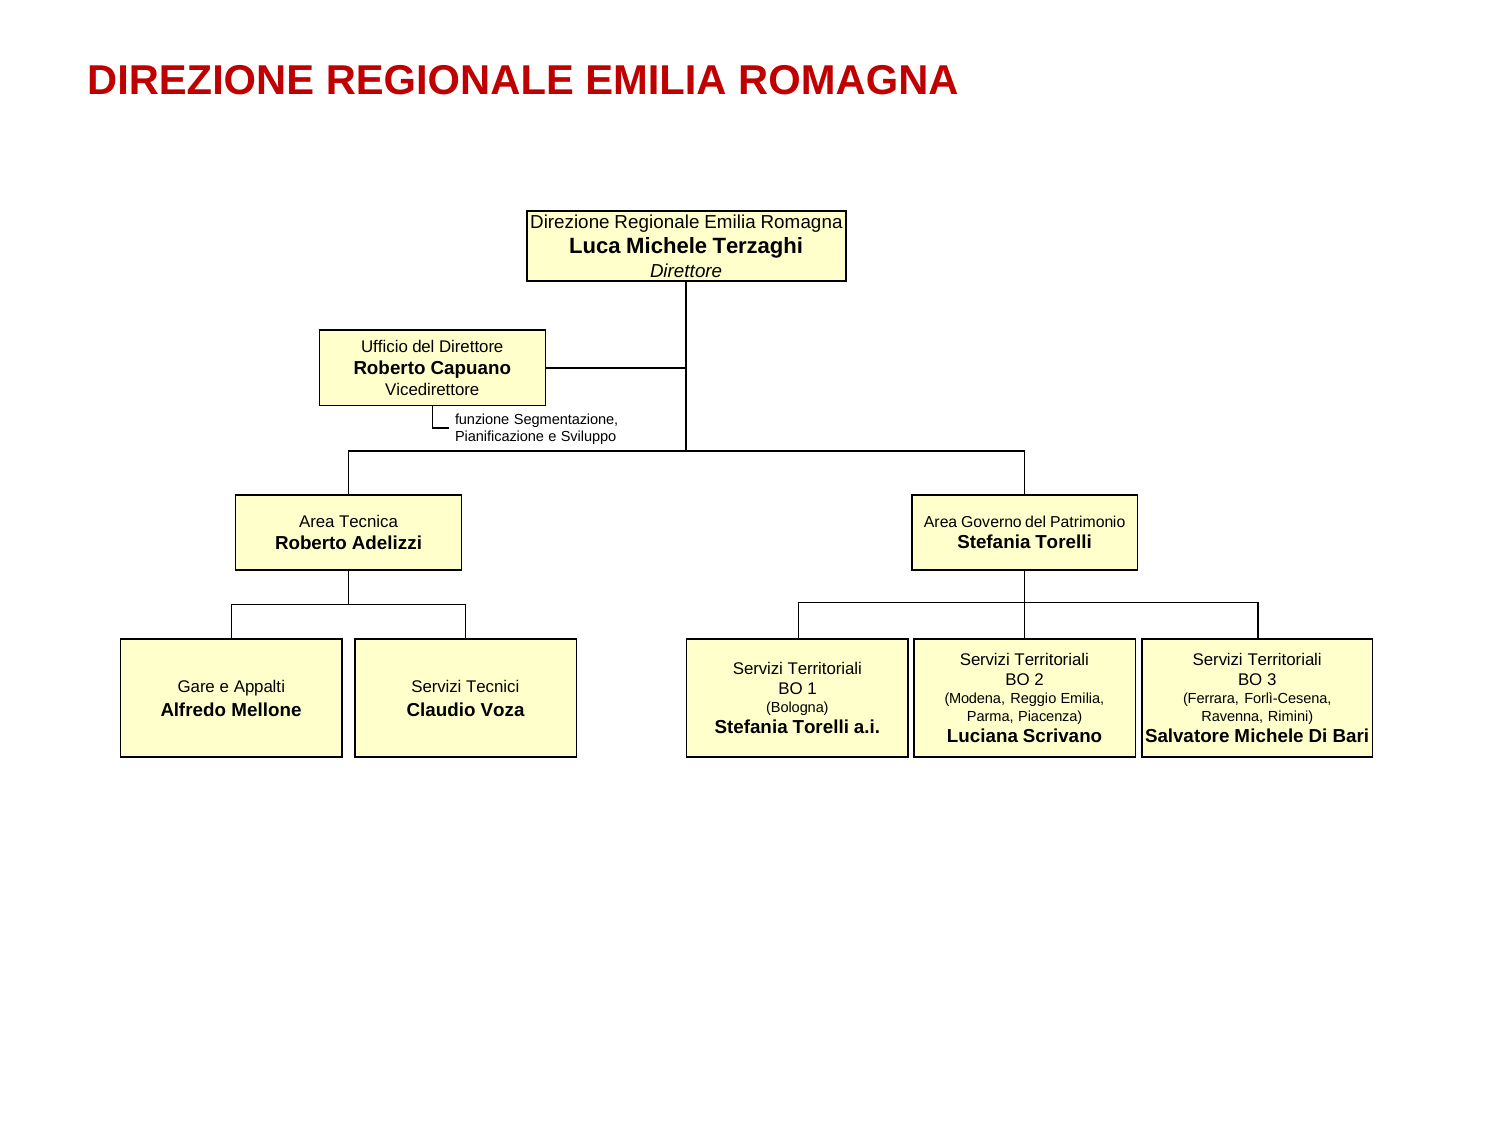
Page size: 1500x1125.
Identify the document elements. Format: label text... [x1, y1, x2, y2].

picture [119, 204, 1381, 759]
text_box DIREZIONE REGIONALE EMILIA ROMAGNA [72, 45, 1462, 128]
